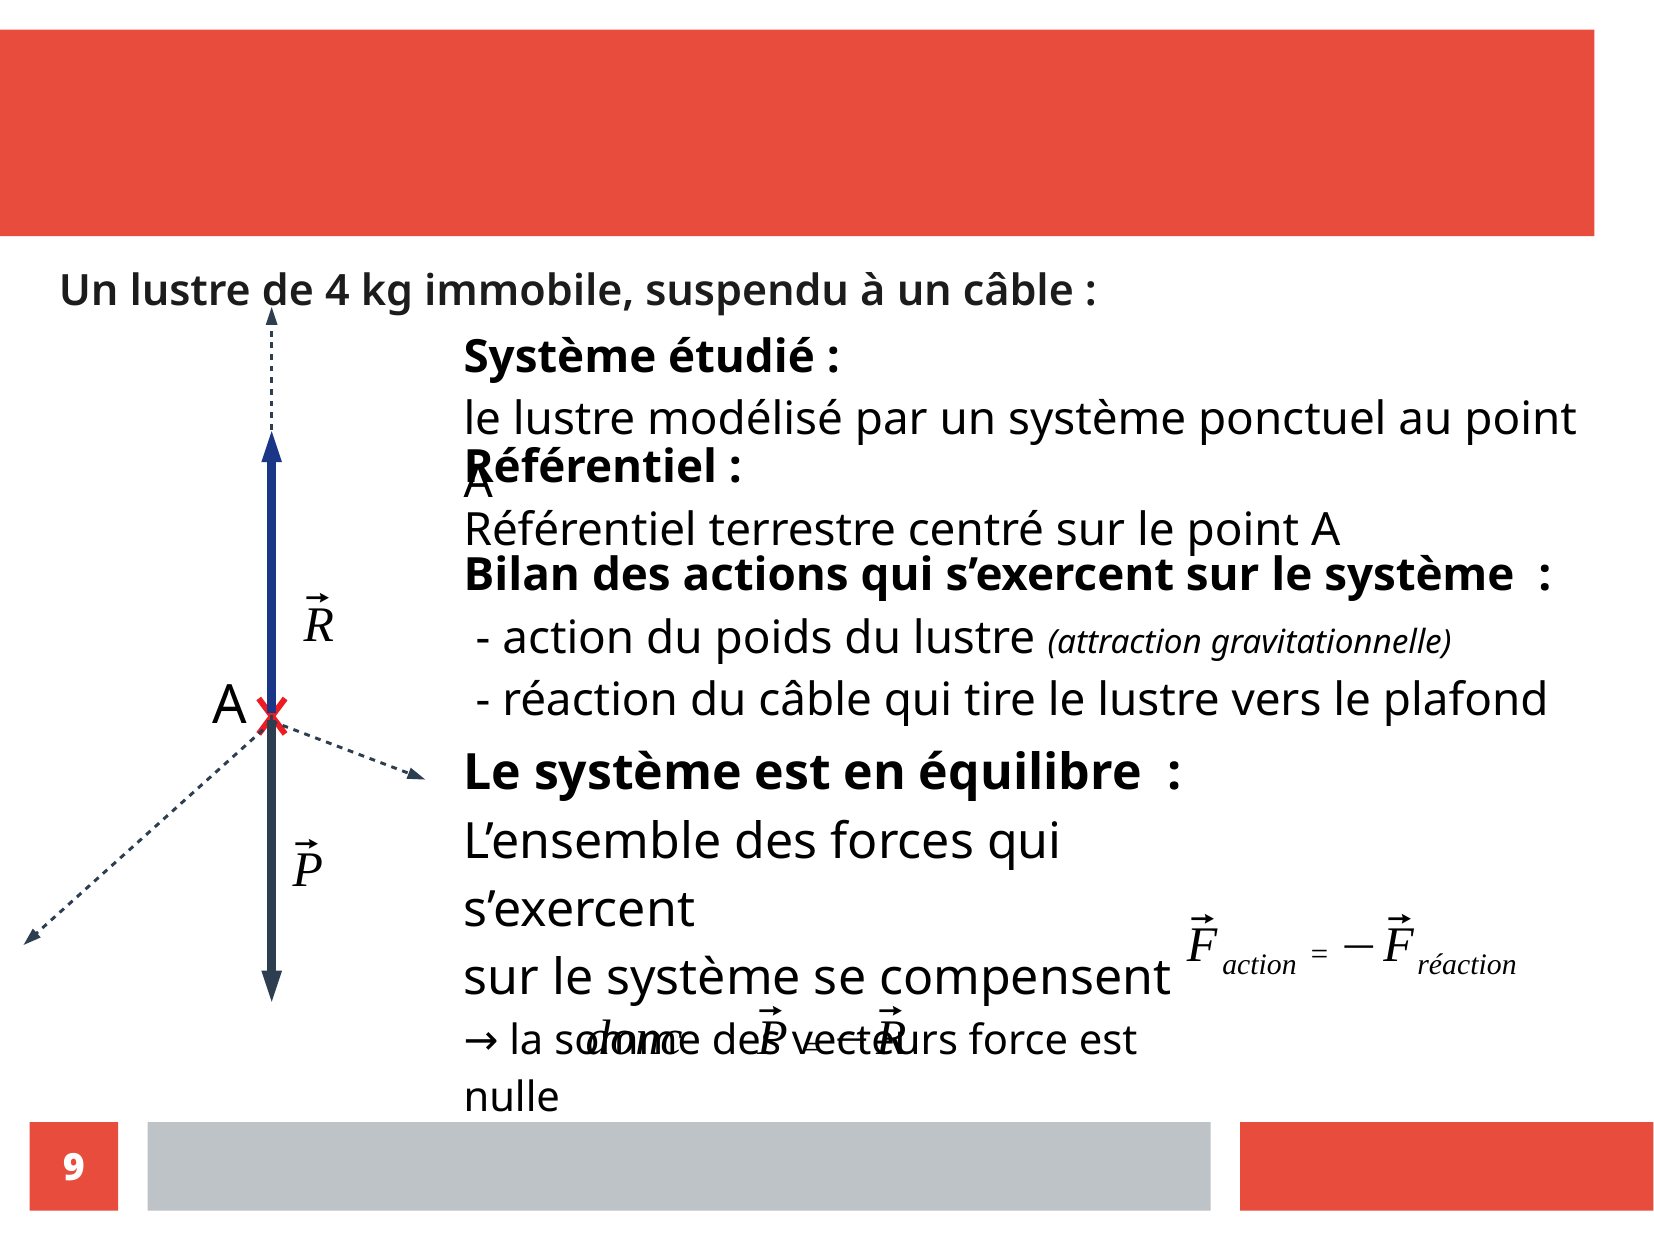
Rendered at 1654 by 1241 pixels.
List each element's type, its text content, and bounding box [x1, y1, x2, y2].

text_box Référentiel : Référentiel terrestre centré sur le point A [448, 426, 1595, 534]
list Un lustre de 4 kg immobile, suspendu à un câble : [59, 259, 1565, 319]
text_box Système étudié : le lustre modélisé par un système ponctuel au point A [448, 315, 1595, 426]
chart [295, 590, 343, 652]
chart [578, 1003, 915, 1066]
text_box Le système est en équilibre : L’ensemble des forces qui s’exercent sur le système se compensent → la somme des vecteurs force est nulle [448, 729, 1229, 986]
text_box A [197, 658, 258, 742]
text_box Bilan des actions qui s’exercent sur le système : - action du poids du lustre (attraction gravitationnelle) - réaction du câble qui tire le lustre vers le plafond [448, 534, 1595, 739]
chart [284, 836, 331, 898]
chart [1178, 911, 1524, 981]
